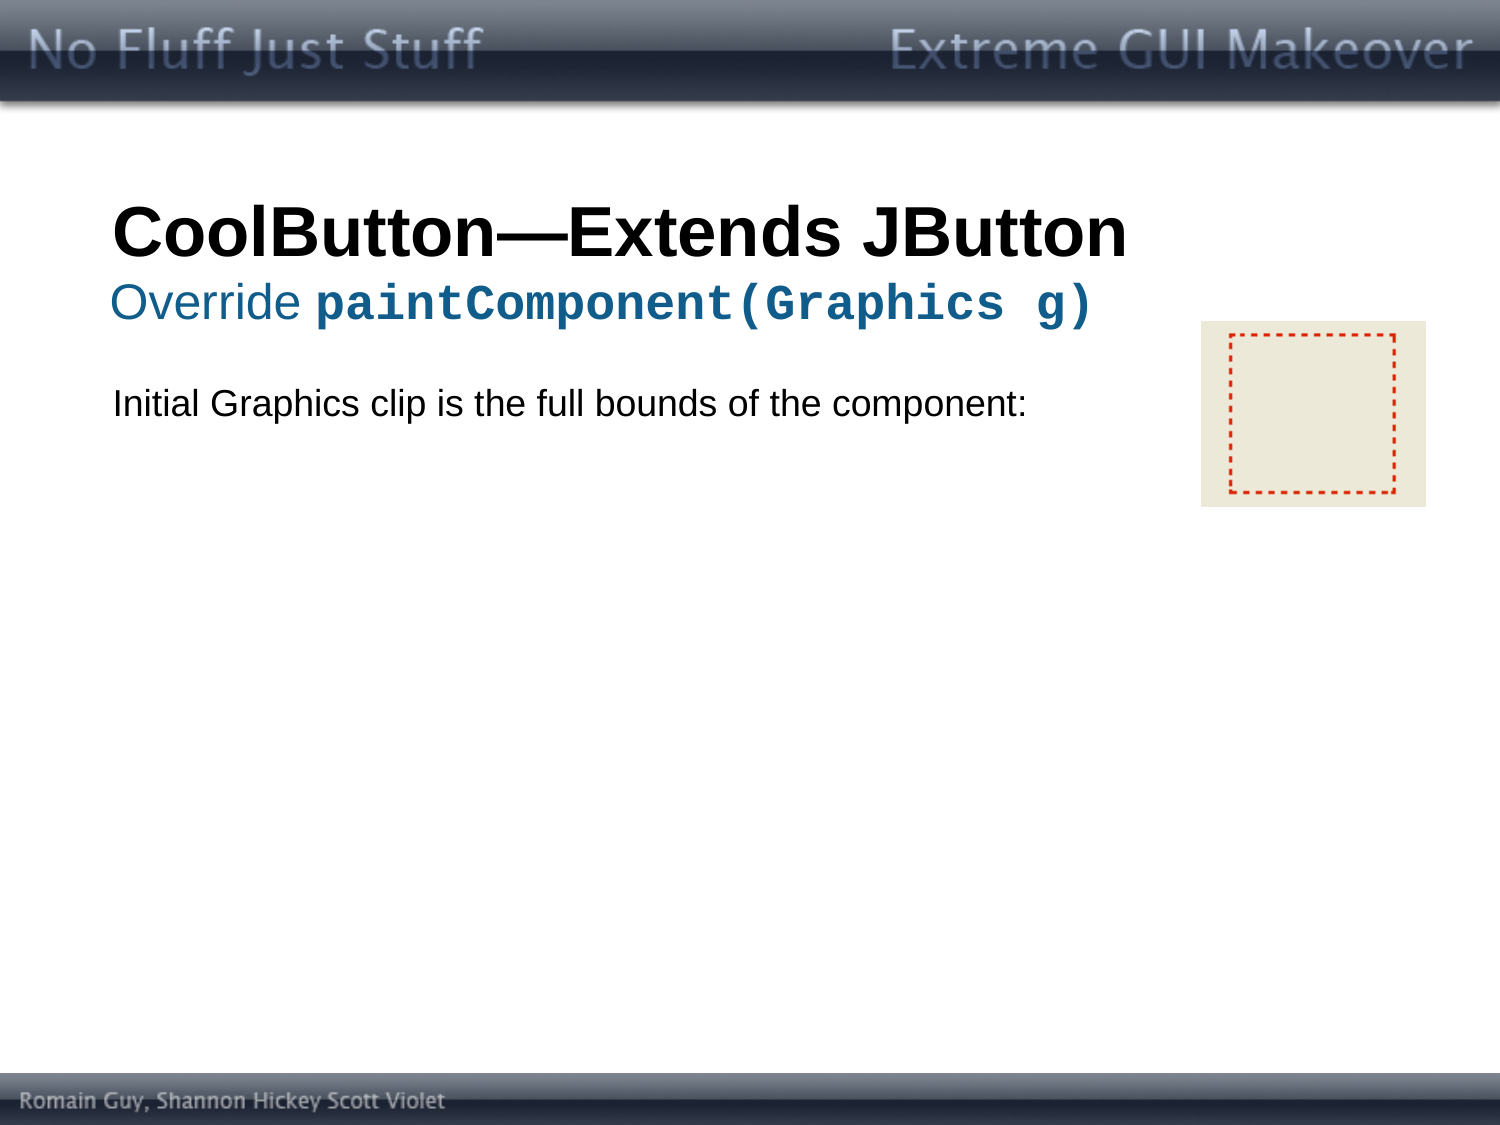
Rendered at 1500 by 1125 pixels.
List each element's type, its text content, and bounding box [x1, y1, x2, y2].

picture [0, 0, 1500, 114]
title CoolButton—Extends JButton [112, 119, 1417, 271]
picture [0, 1073, 1500, 1125]
text_box Override paintComponent(Graphics g) [101, 262, 1377, 352]
text_box Initial Graphics clip is the full bounds of the component: [112, 352, 1238, 1023]
picture [1238, 321, 1426, 507]
